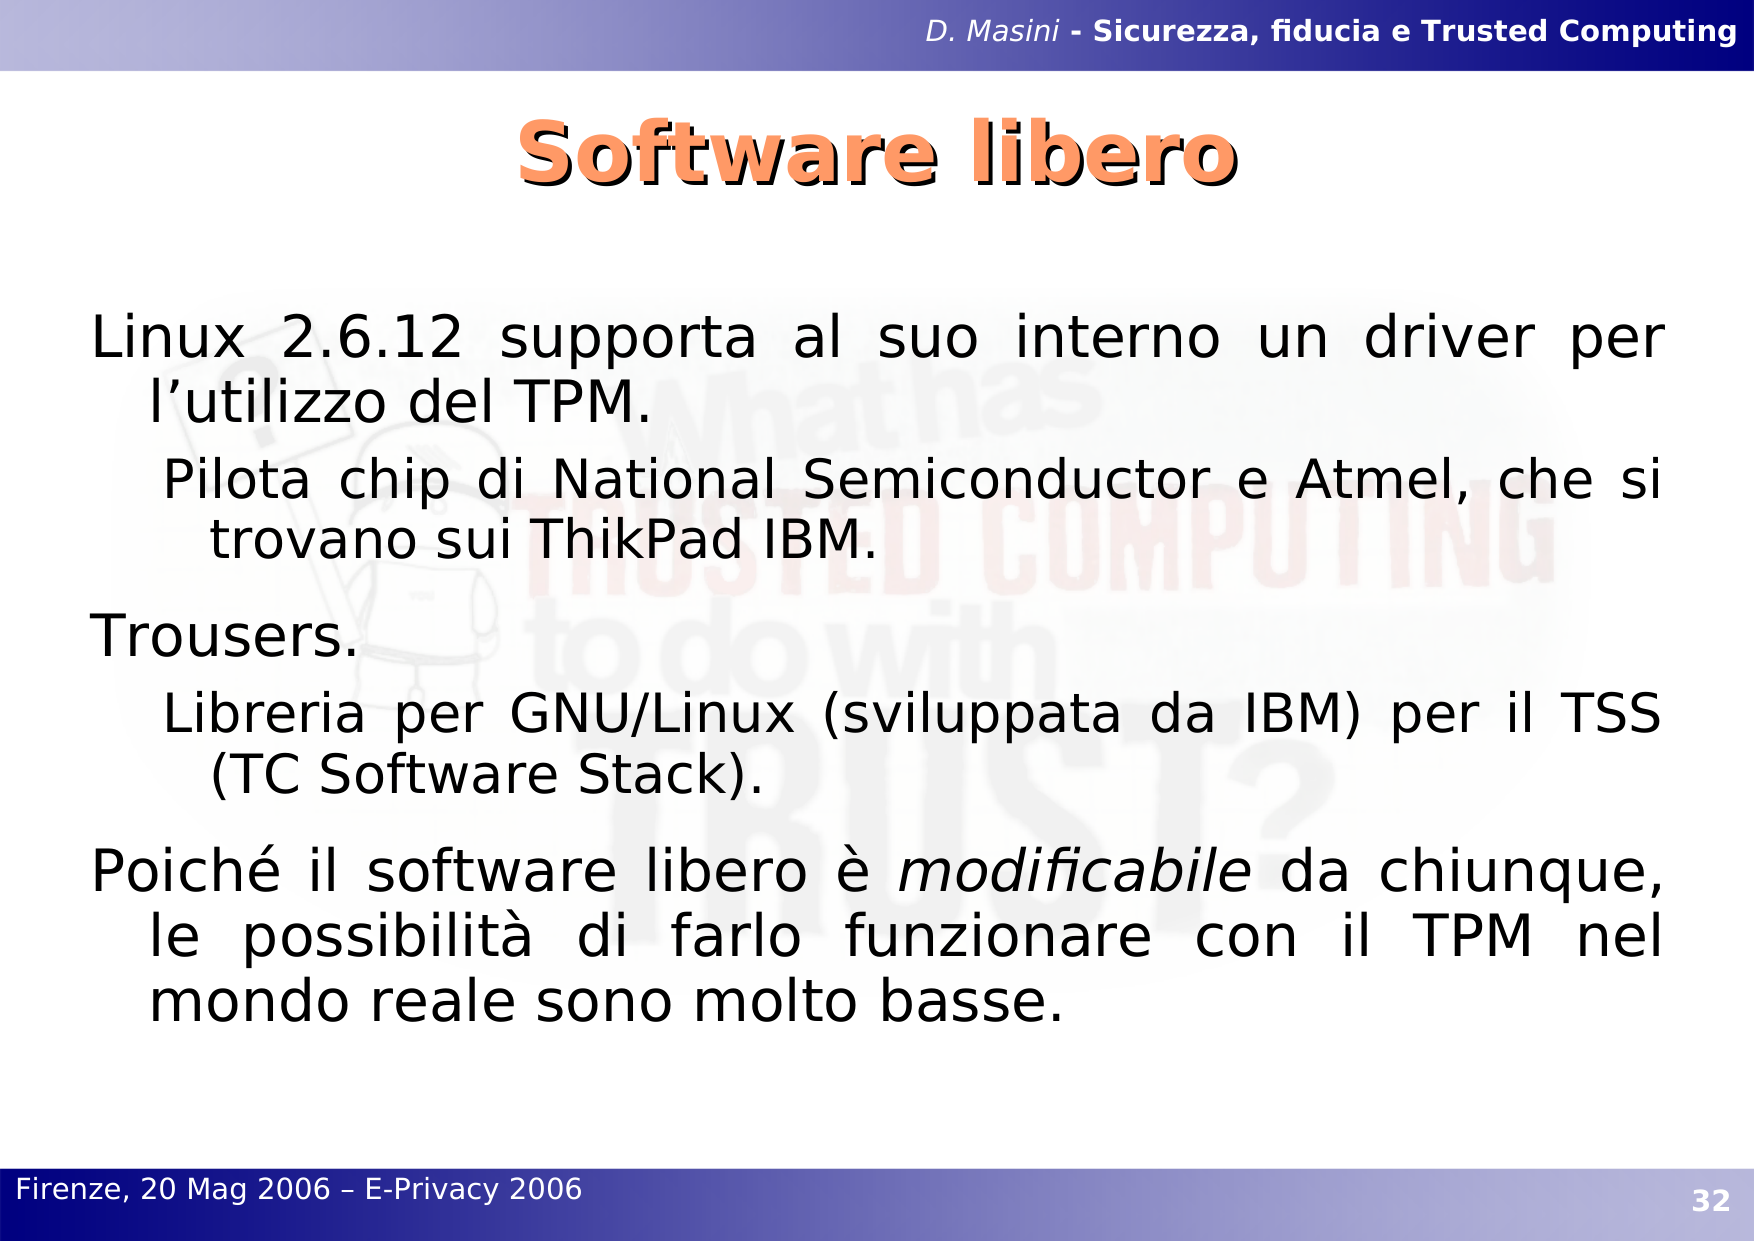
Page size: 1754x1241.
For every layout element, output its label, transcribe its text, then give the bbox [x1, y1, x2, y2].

list Linux 2.6.12 supporta al suo interno un driver per l’utilizzo del TPM. Pilota chip di National Semiconductor e Atmel, che si trovano sui ThikPad IBM. Trousers. Libreria per GNU/Linux (sviluppata da IBM) per il TSS (TC Software Stack). Poiché il software libero è modificabile da chiunque, le possibilità di farlo funzionare con il TPM nel mondo reale sono molto basse. [87, 305, 1666, 1108]
text_box <number> [1641, 1185, 1732, 1223]
text_box Firenze, 20 Mag 2006 – E-Privacy 2006 [0, 1175, 1314, 1234]
title Software libero [87, 49, 1666, 257]
picture [0, 0, 1754, 1241]
text_box D. Masini - Sicurezza, fiducia e Trusted Computing [602, 7, 1754, 63]
